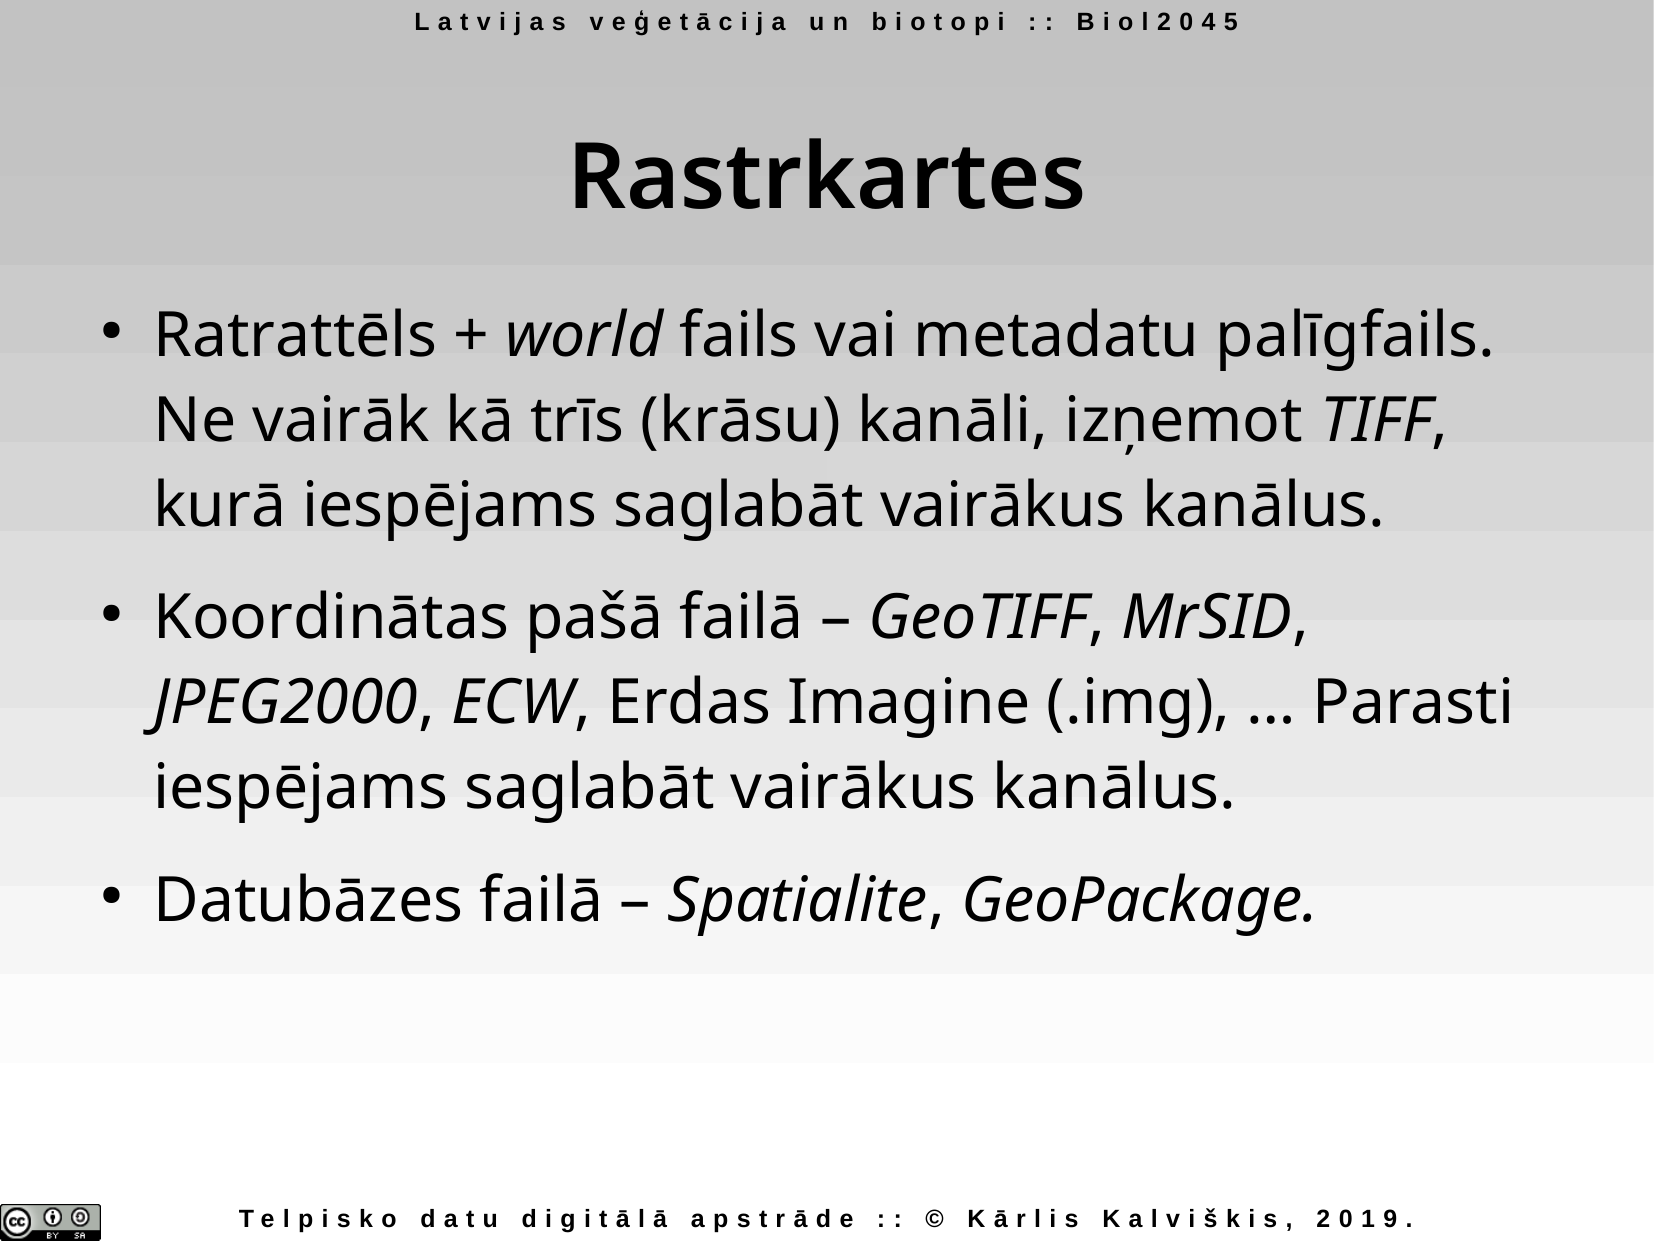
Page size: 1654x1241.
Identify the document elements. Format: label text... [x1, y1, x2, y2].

title Rastrkartes [29, 49, 1625, 296]
list Ratrattēls + world fails vai metadatu palīgfails. Ne vairāk kā trīs (krāsu) kanāli, izņemot TIFF, kurā iespējams saglabāt vairākus kanālus. Koordinātas pašā failā – GeoTIFF, MrSID, JPEG2000, ECW, Erdas Imagine (.img), … Parasti iespējams saglabāt vairākus kanālus. Datubāzes failā – Spatialite, GeoPackage. [82, 289, 1571, 1176]
picture [0, 0, 1654, 1241]
